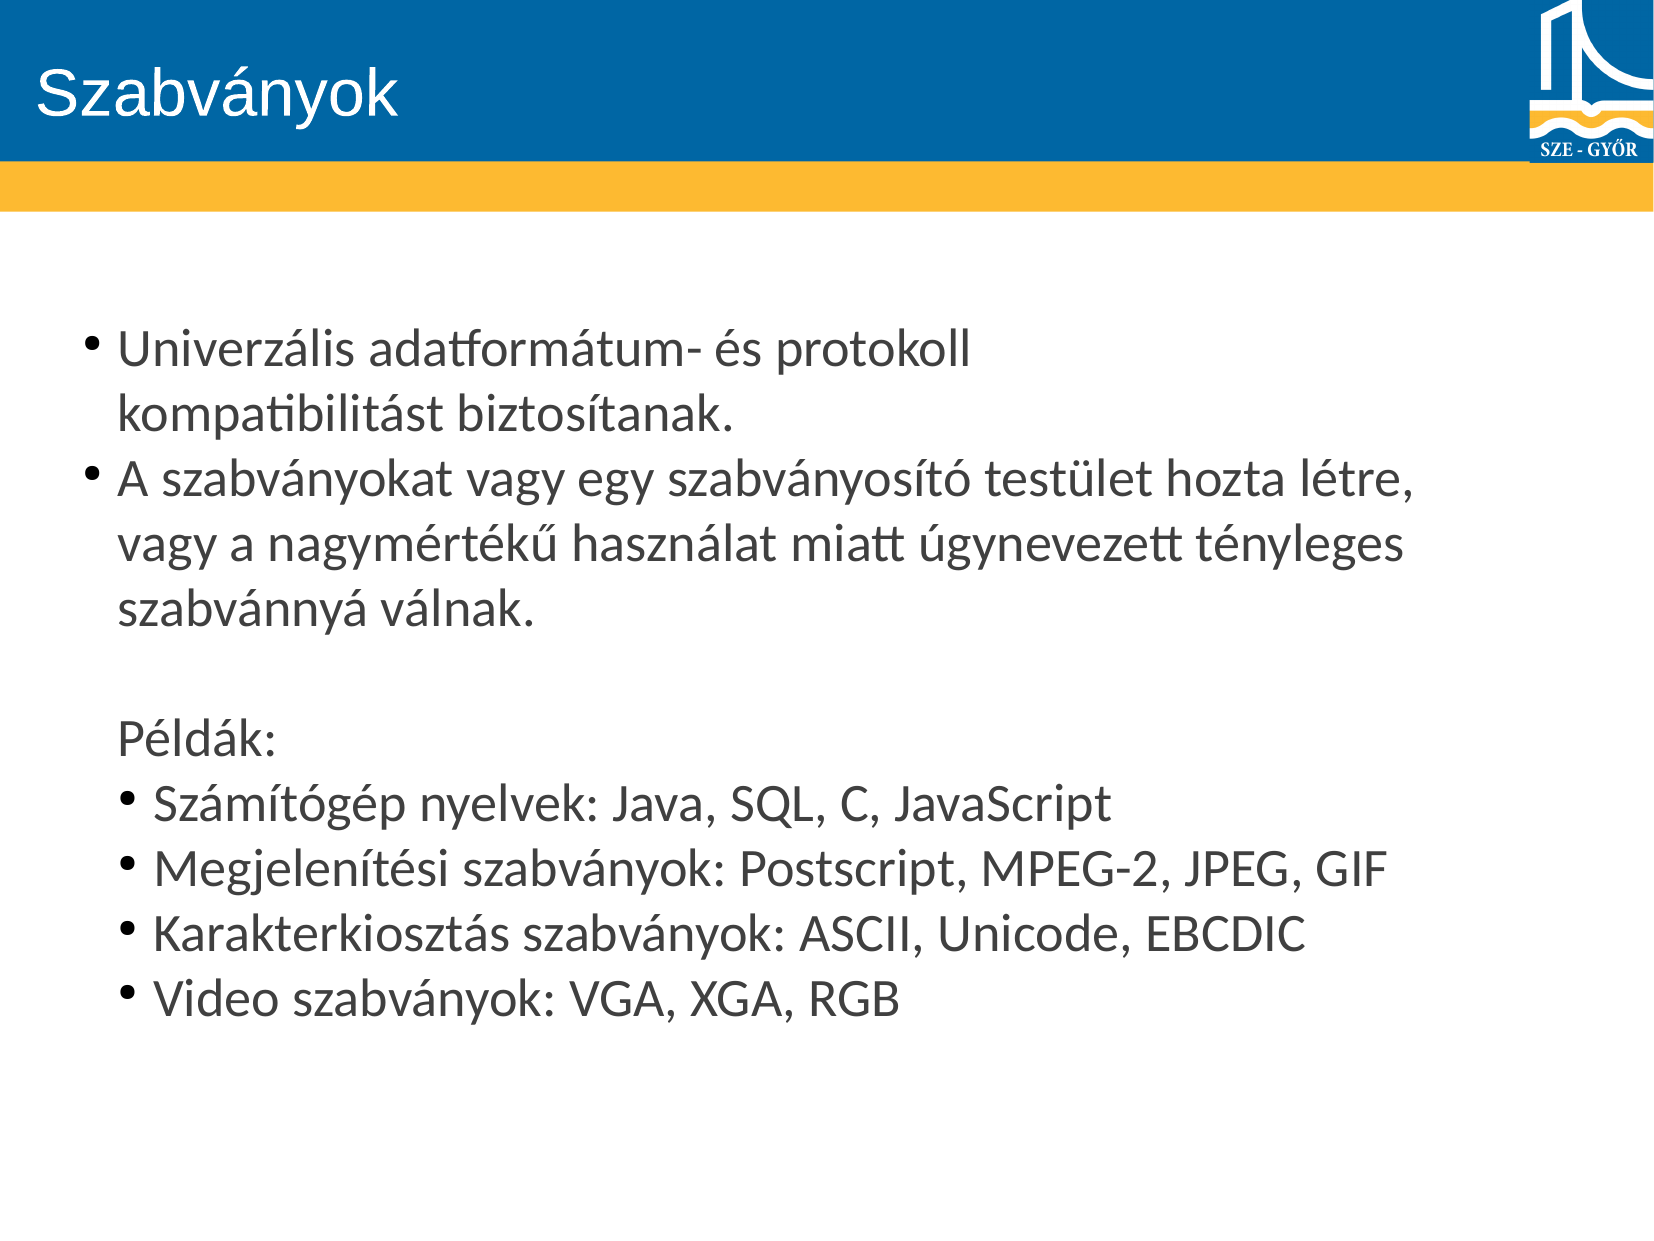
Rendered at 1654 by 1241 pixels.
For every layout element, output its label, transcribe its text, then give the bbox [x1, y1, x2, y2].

text_box Szabványok [34, 48, 1524, 144]
text_box Univerzális adatformátum- és protokoll kompatibilitást biztosítanak. A szabványokat vagy egy szabványosító testület hozta létre, vagy a nagymértékű használat miatt úgynevezett tényleges szabvánnyá válnak. Példák: Számítógép nyelvek: Java, SQL, C, JavaScript Megjelenítési szabványok: Postscript, MPEG-2, JPEG, GIF Karakterkiosztás szabványok: ASCII, Unicode, EBCDIC Video szabványok: VGA, XGA, RGB [82, 247, 1571, 1198]
picture [1529, 0, 1654, 163]
